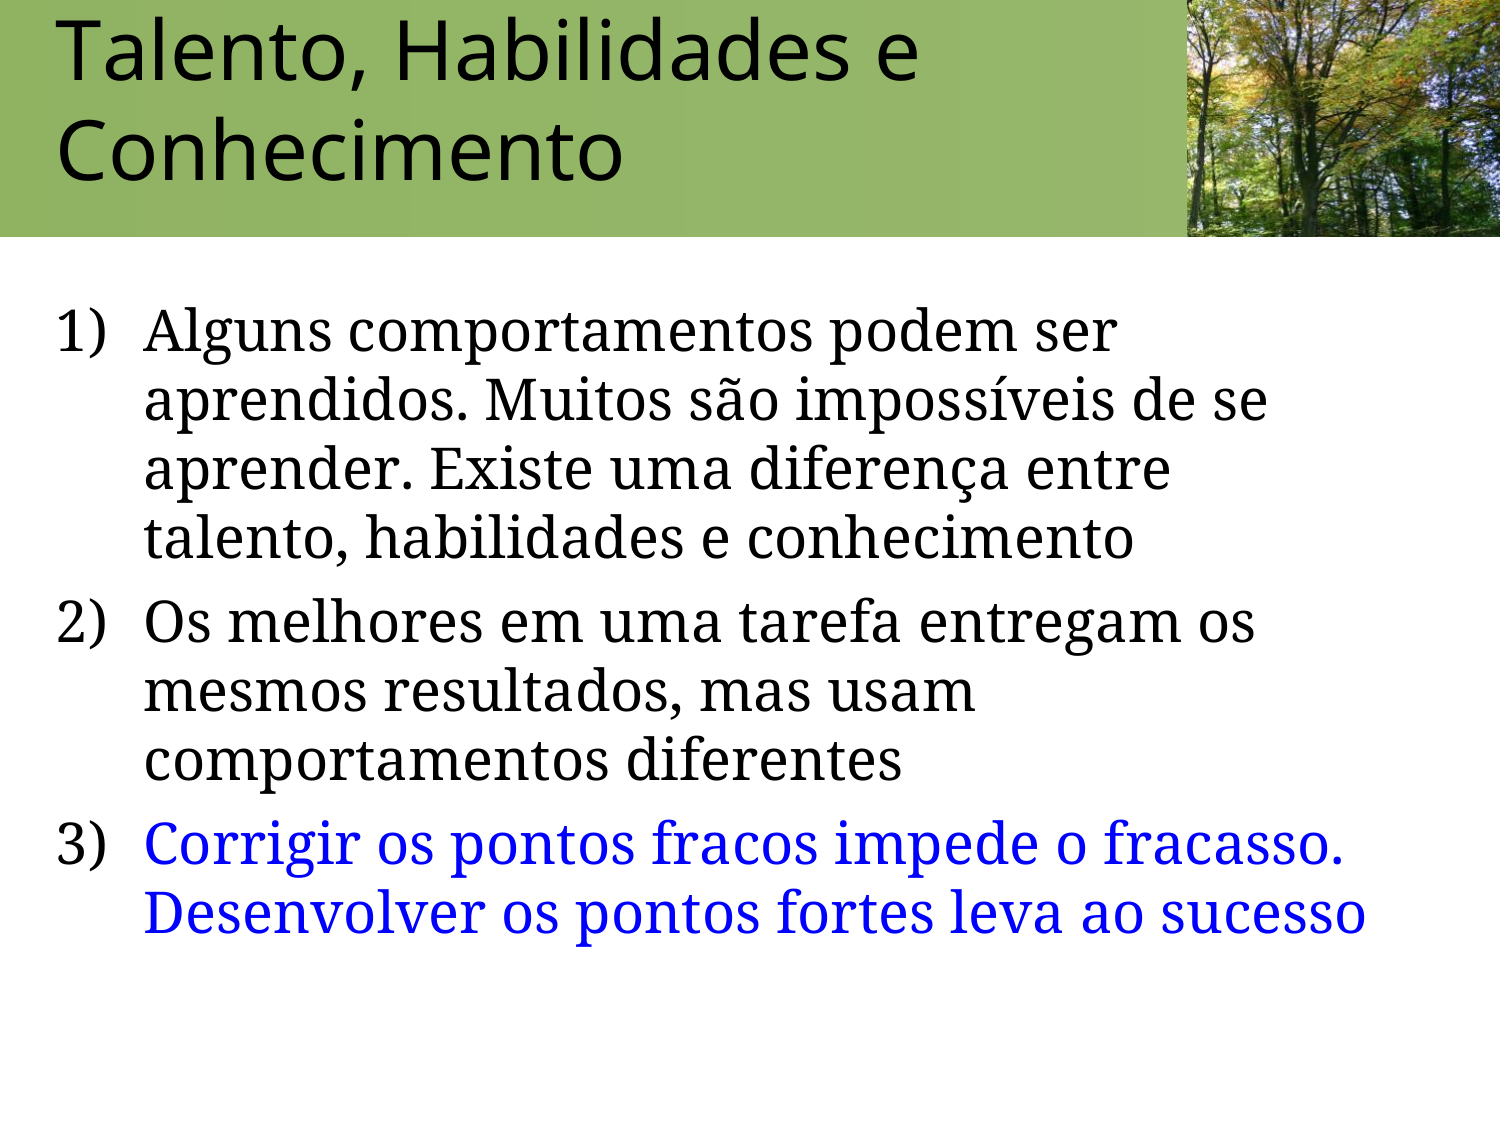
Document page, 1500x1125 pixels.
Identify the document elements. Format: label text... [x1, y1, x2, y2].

picture [1187, 0, 1500, 237]
title Talento, Habilidades e Conhecimento [41, 21, 1164, 173]
list Alguns comportamentos podem ser aprendidos. Muitos são impossíveis de se aprender. Existe uma diferença entre talento, habilidades e conhecimento Os melhores em uma tarefa entregam os mesmos resultados, mas usam comportamentos diferentes Corrigir os pontos fracos impede o fracasso. Desenvolver os pontos fortes leva ao sucesso [41, 286, 1392, 1029]
